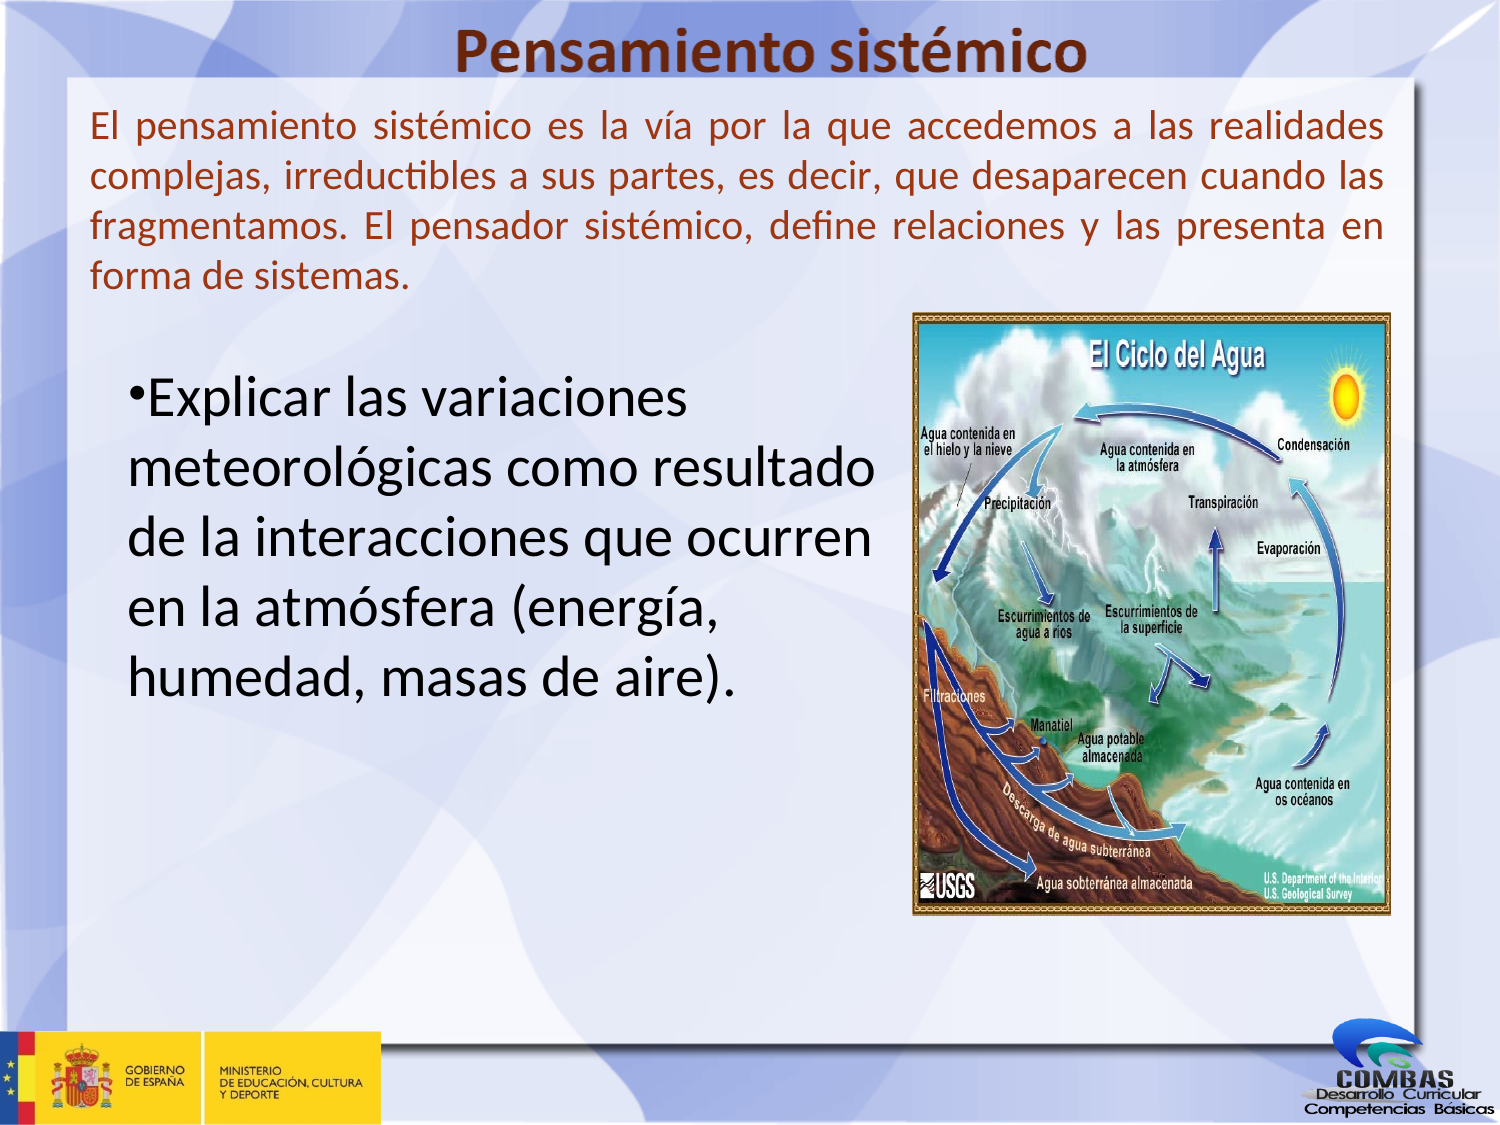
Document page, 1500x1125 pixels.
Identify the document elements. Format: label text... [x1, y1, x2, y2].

text_box El pensamiento sistémico es la vía por la que accedemos a las realidades complejas, irreductibles a sus partes, es decir, que desaparecen cuando las fragmentamos. El pensador sistémico, define relaciones y las presenta en forma de sistemas. [74, 90, 1400, 306]
text_box Explicar las variaciones meteorológicas como resultado de la interacciones que ocurren en la atmósfera (energía, humedad, masas de aire). [112, 350, 913, 716]
picture [0, 0, 1500, 1125]
